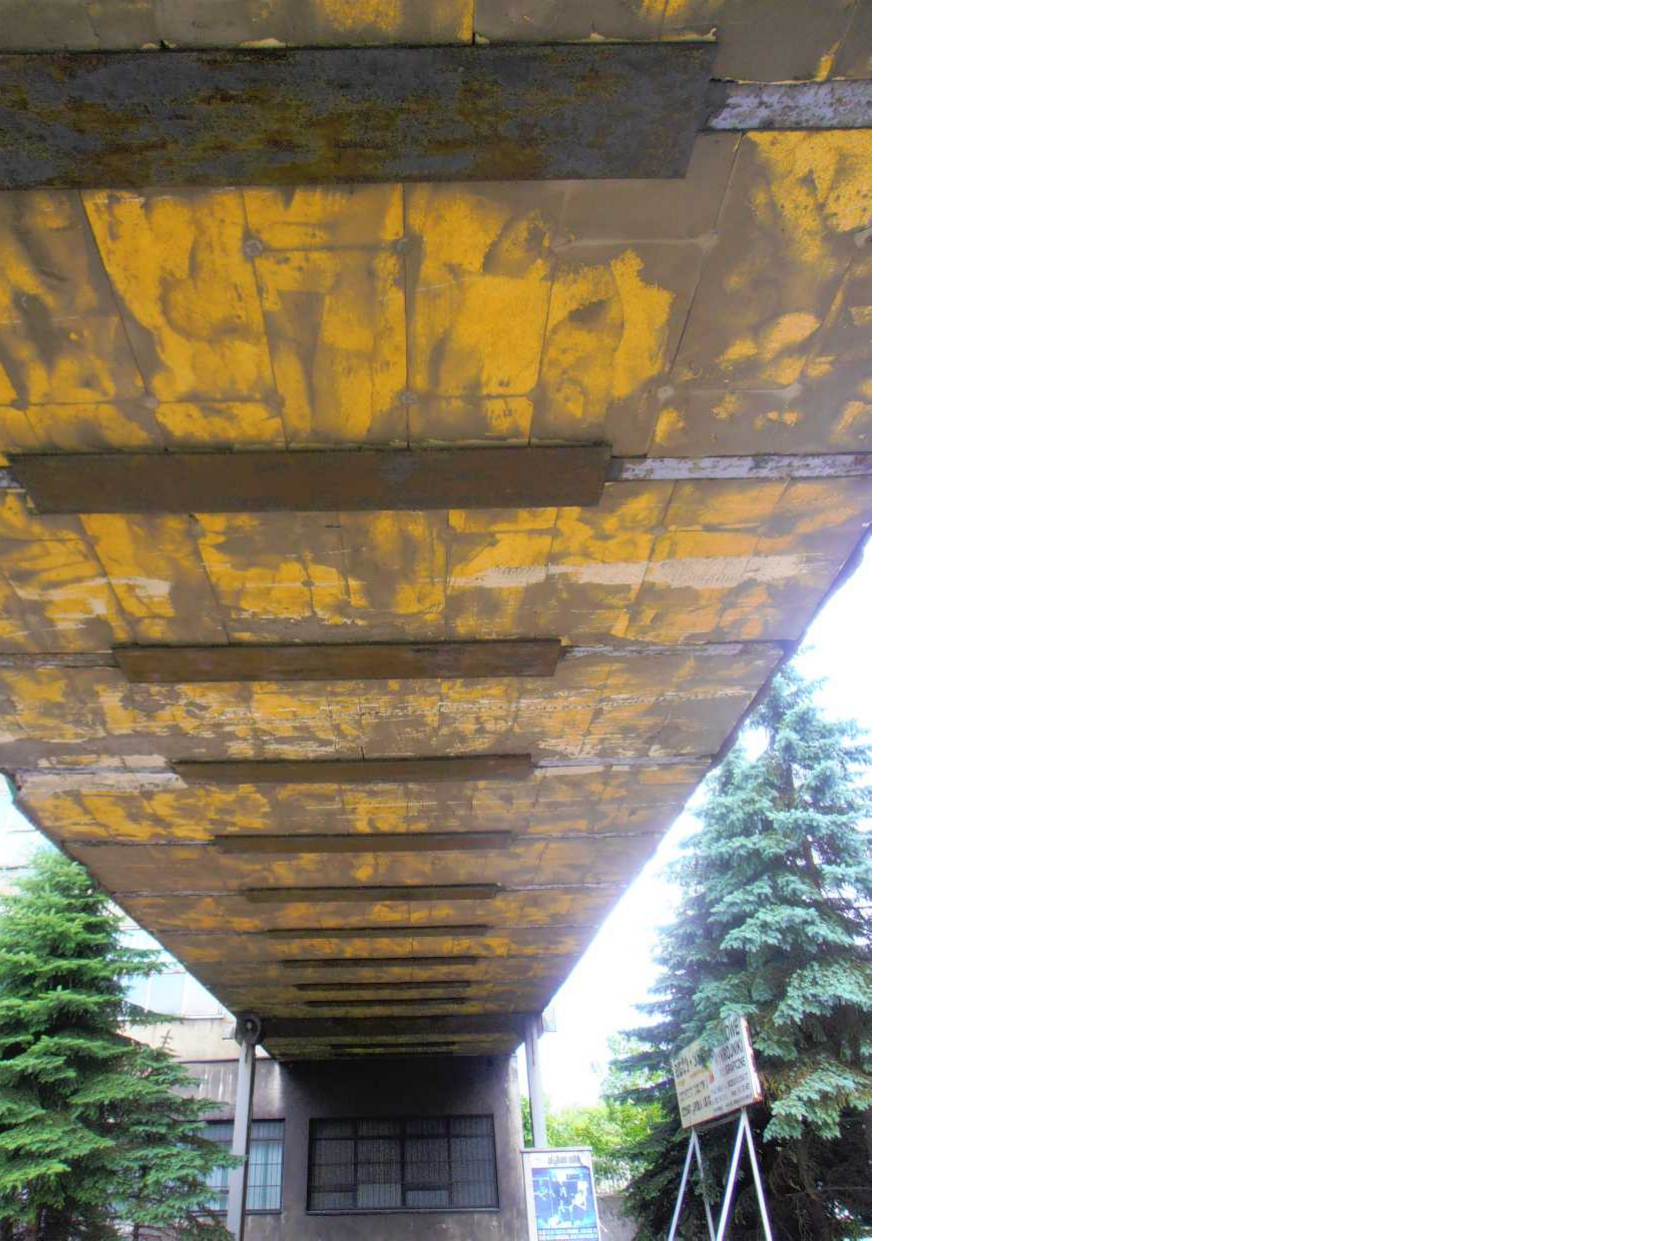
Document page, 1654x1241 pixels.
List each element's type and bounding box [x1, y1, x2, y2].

picture [0, 0, 872, 1241]
